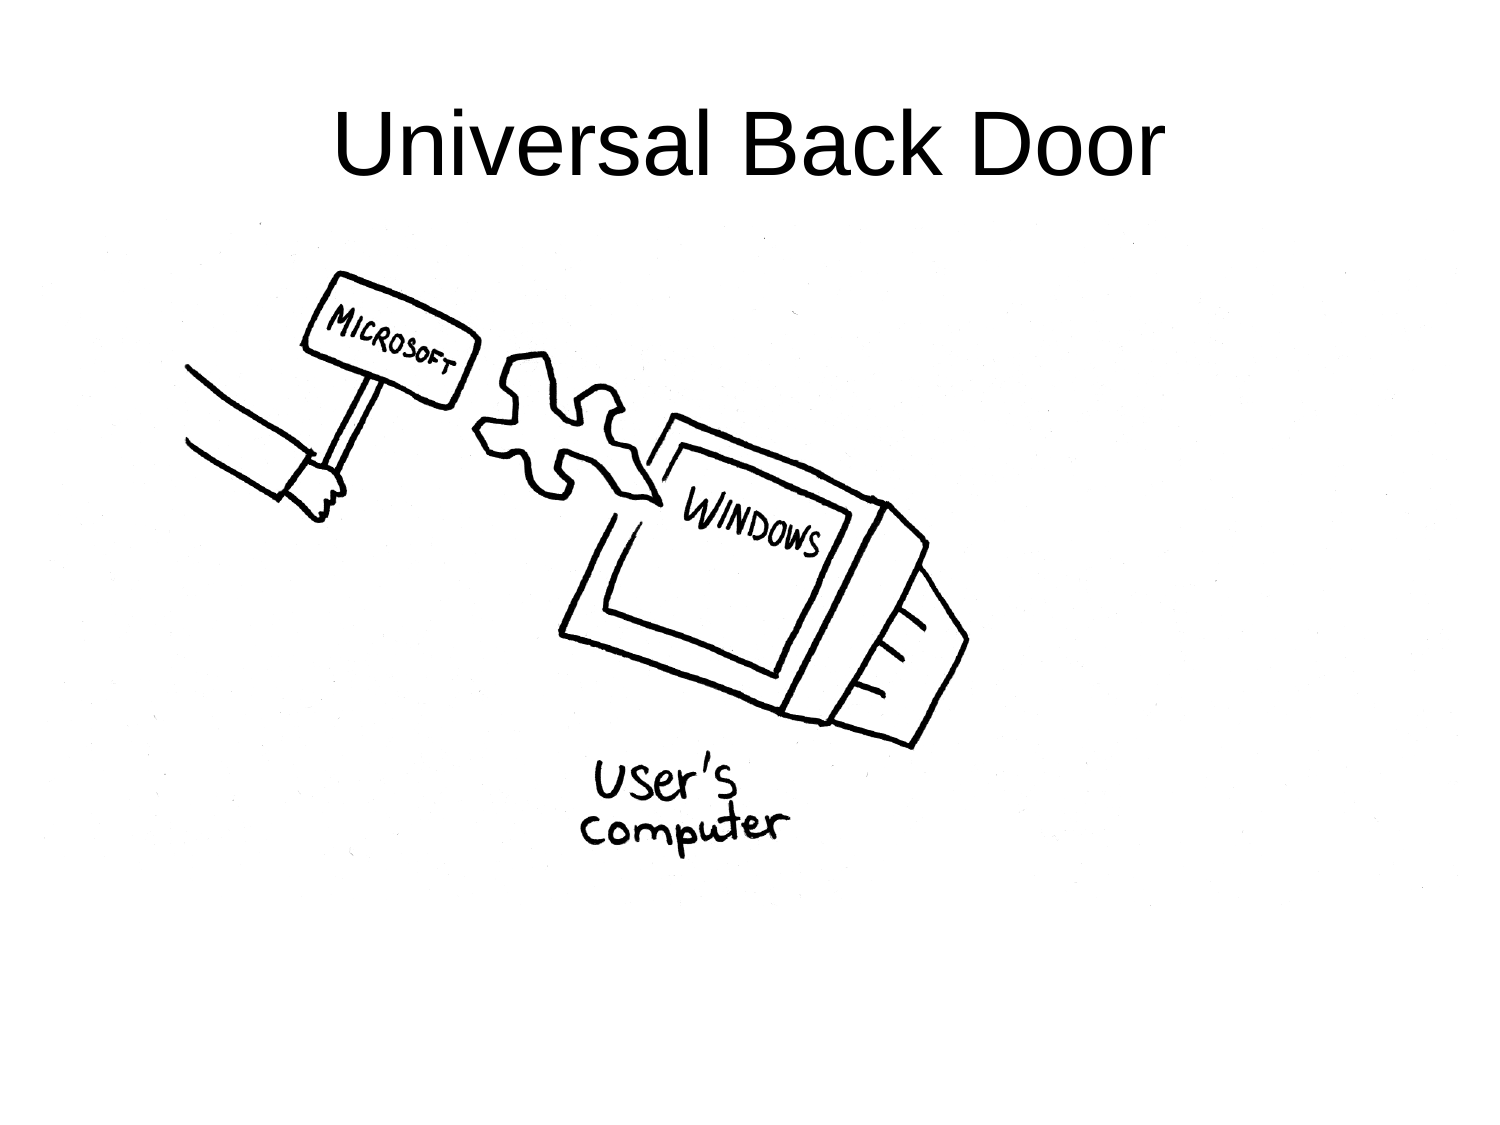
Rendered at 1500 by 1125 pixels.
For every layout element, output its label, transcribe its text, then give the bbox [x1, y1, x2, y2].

picture [41, 218, 1459, 906]
title Universal Back Door [75, 45, 1426, 218]
